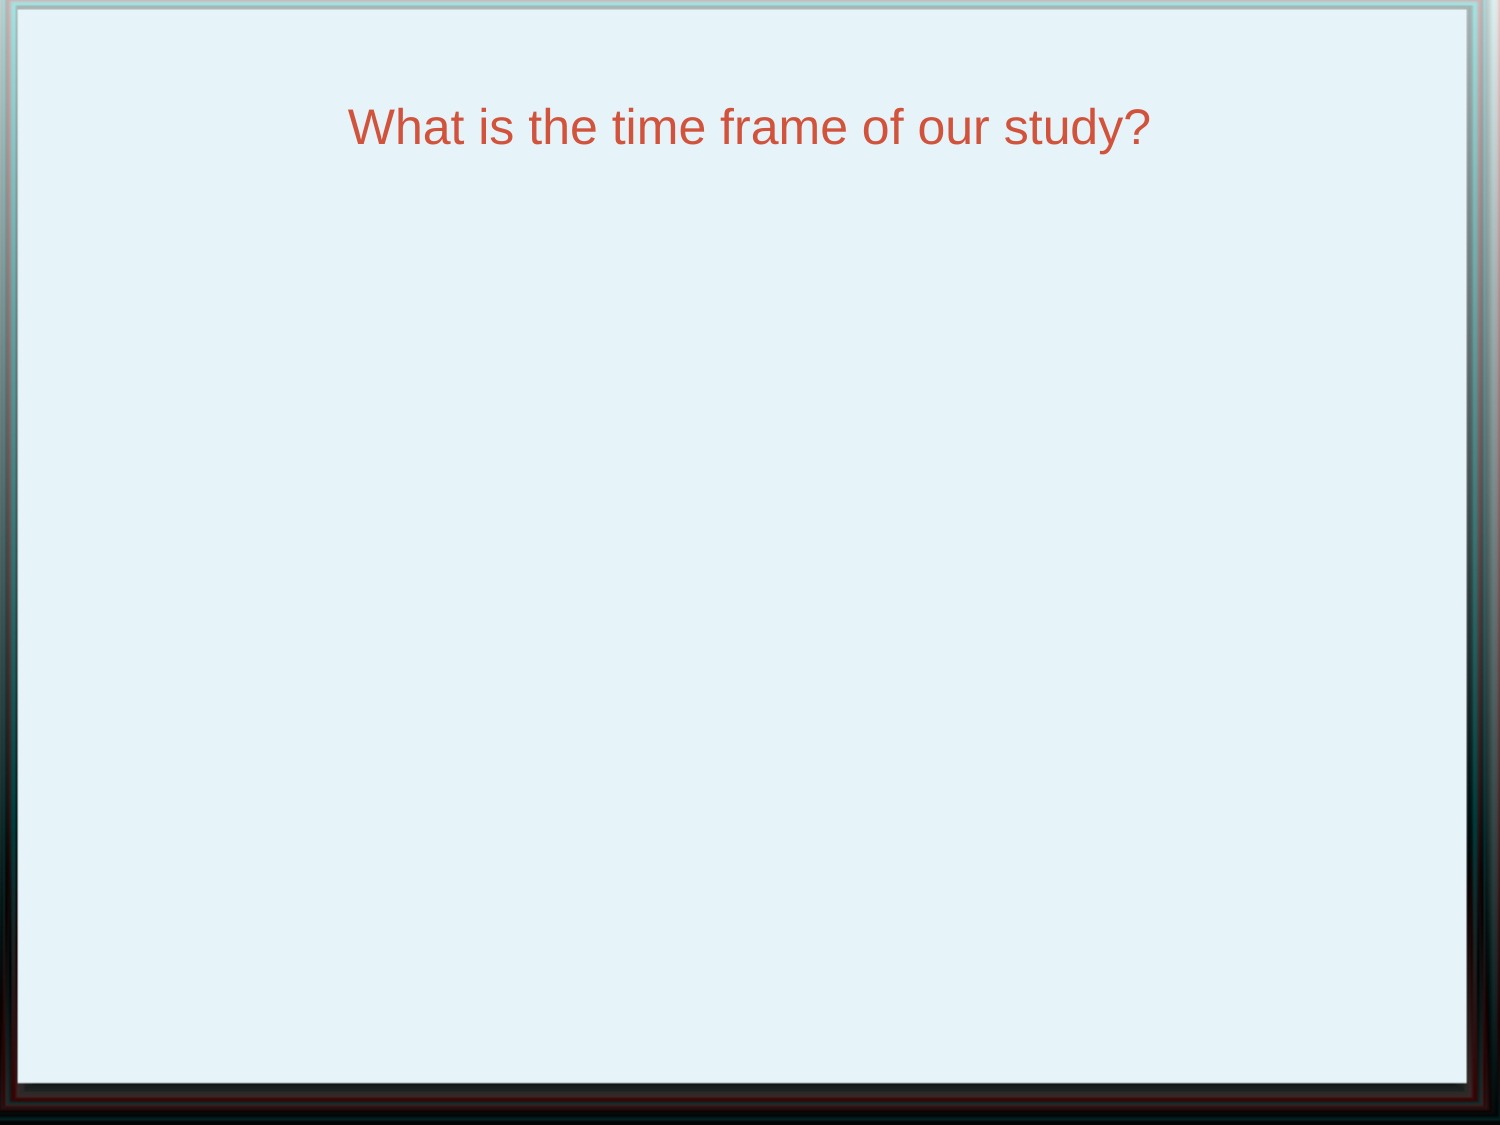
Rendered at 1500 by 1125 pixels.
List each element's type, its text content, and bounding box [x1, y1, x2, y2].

title What is the time frame of our study? [75, 87, 1425, 413]
picture [0, 0, 1500, 1125]
